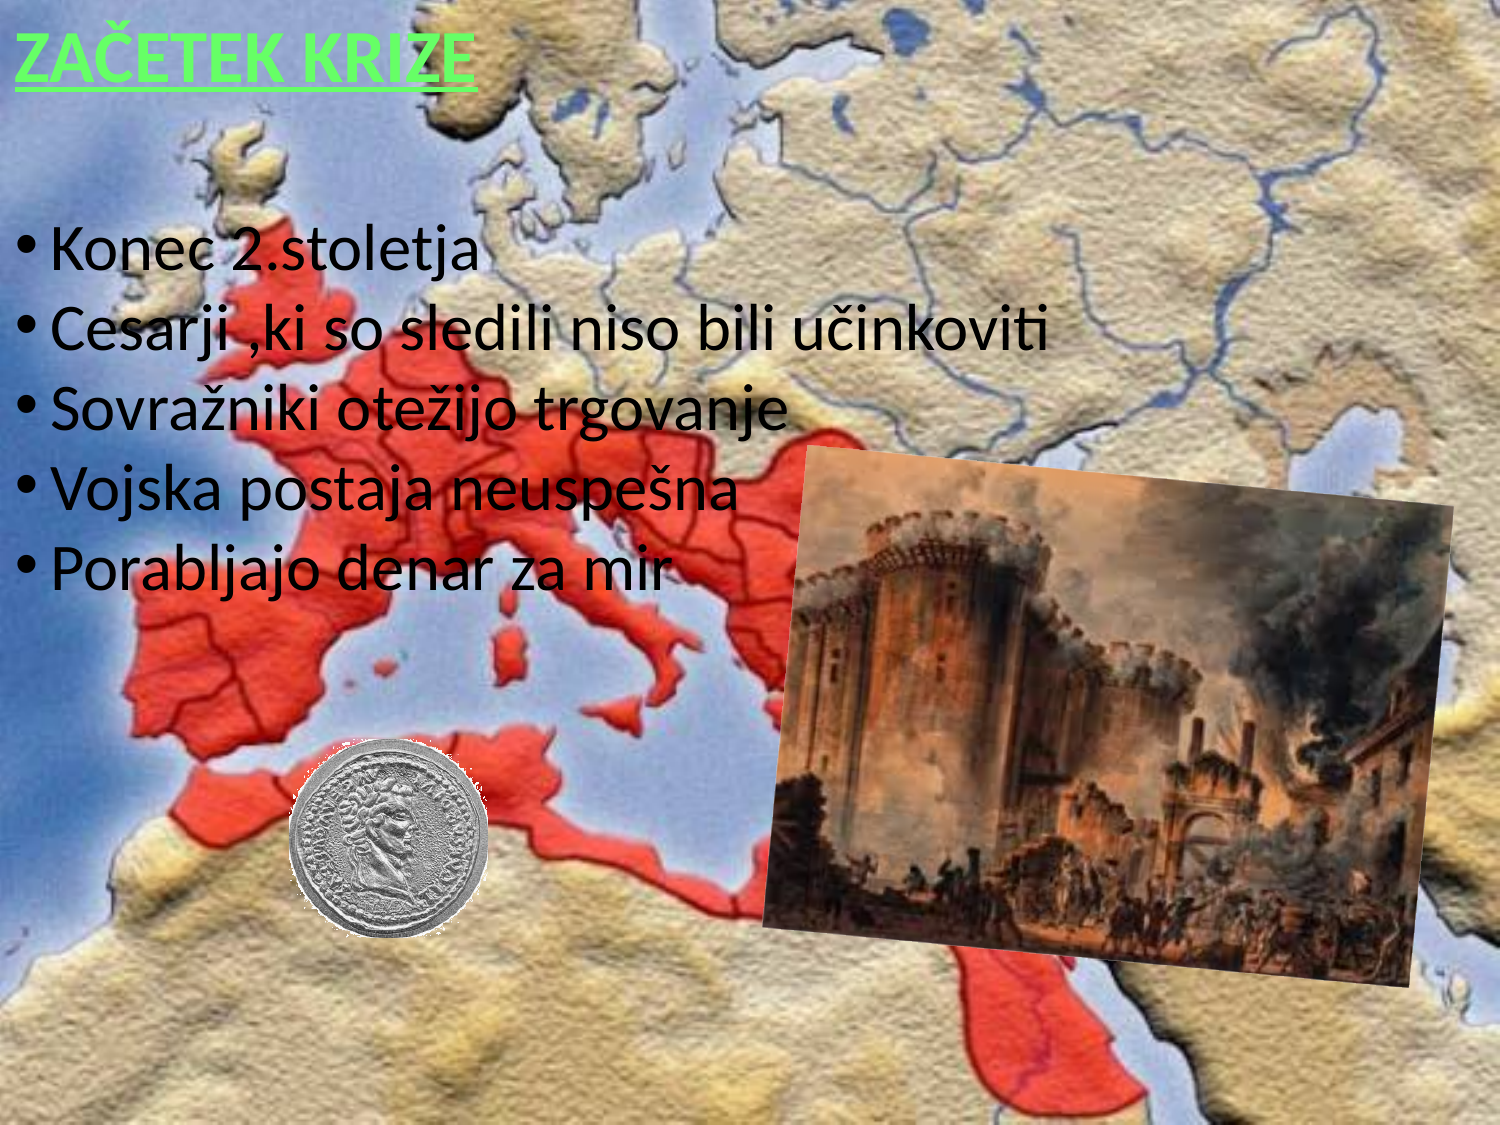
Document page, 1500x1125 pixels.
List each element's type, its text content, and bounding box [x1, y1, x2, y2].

text_box ZAČETEK KRIZE [0, 0, 987, 105]
picture [0, 0, 1500, 1125]
text_box Konec 2.stoletja Cesarji ,ki so sledili niso bili učinkoviti Sovražniki otežijo trgovanje Vojska postaja neuspešna Porabljajo denar za mir [0, 196, 1128, 691]
